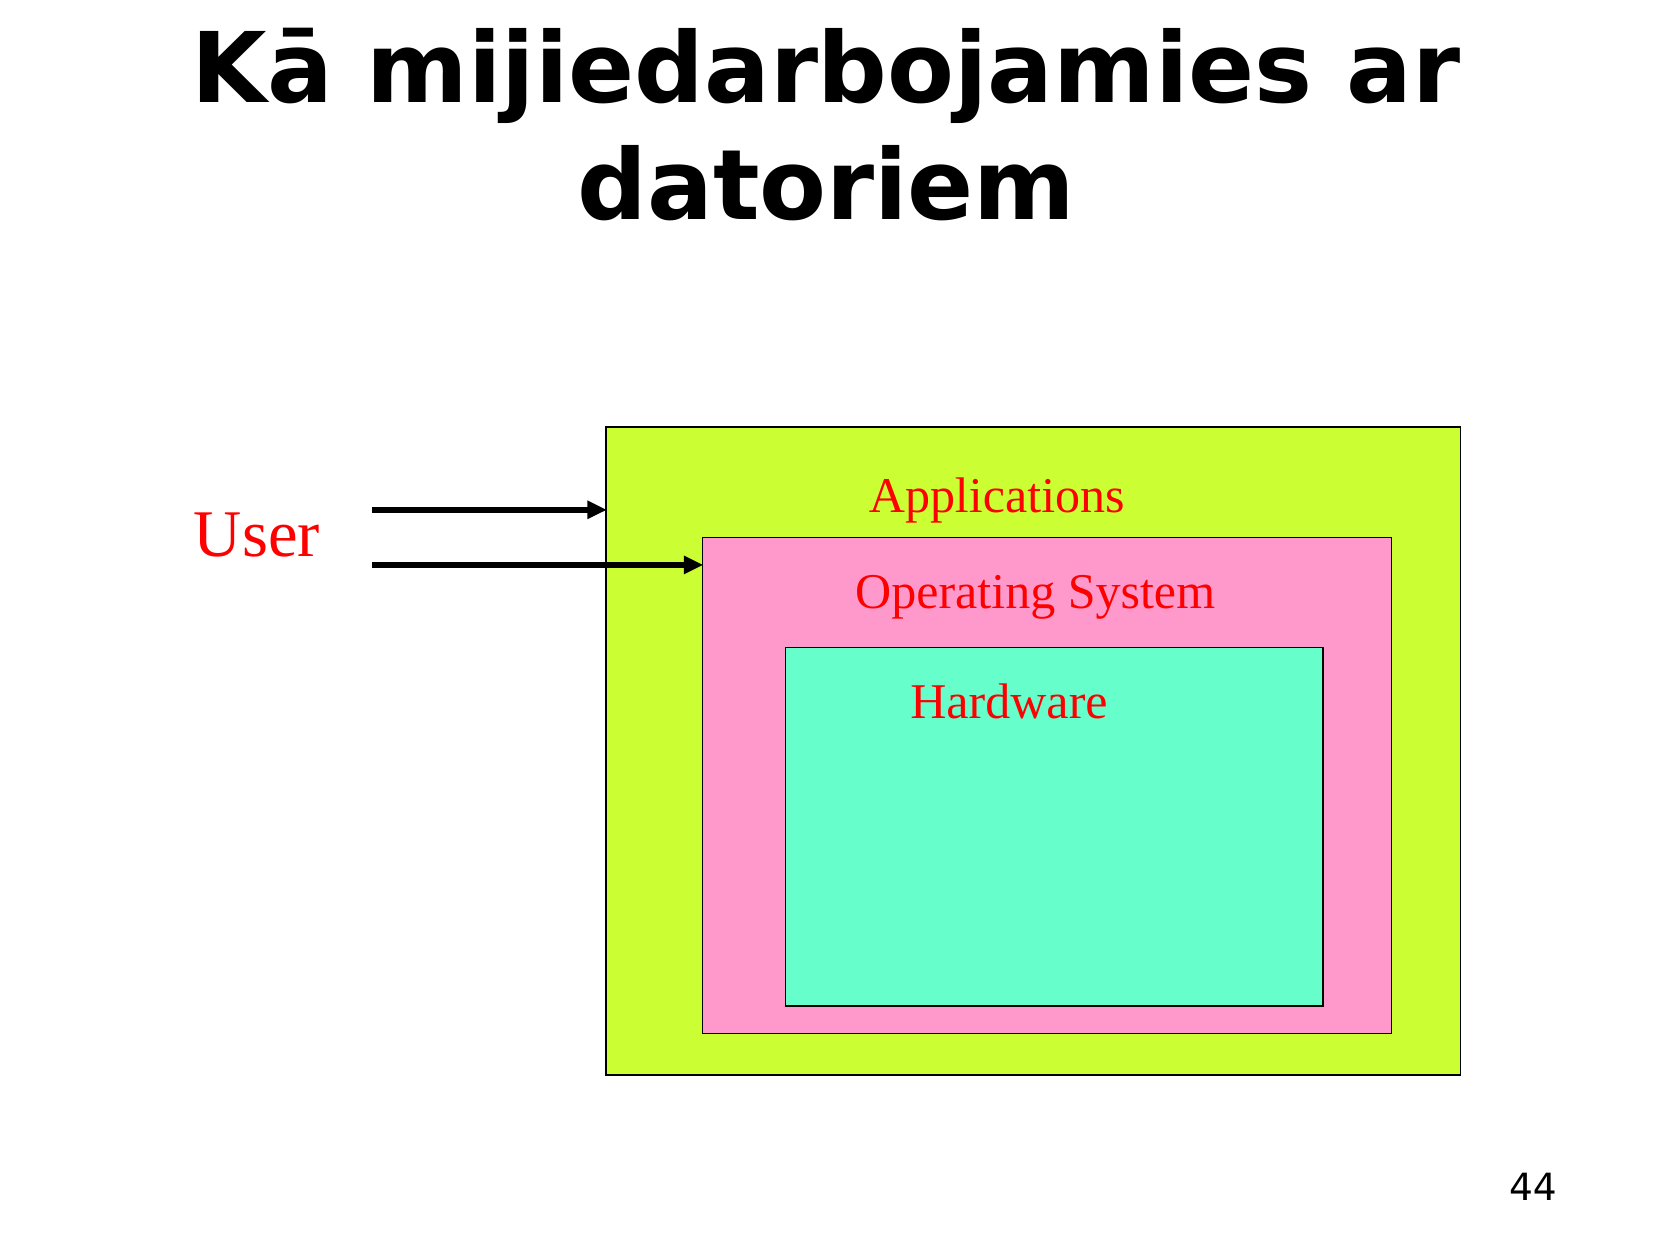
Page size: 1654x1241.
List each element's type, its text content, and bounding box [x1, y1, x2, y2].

text_box Hardware [895, 661, 1172, 737]
text_box Applications [854, 454, 1199, 531]
text_box [606, 427, 1461, 1075]
text_box Operating System [840, 551, 1310, 627]
text_box User [179, 482, 359, 578]
title Kā mijiedarbojamies ar datoriem [82, 49, 1571, 196]
